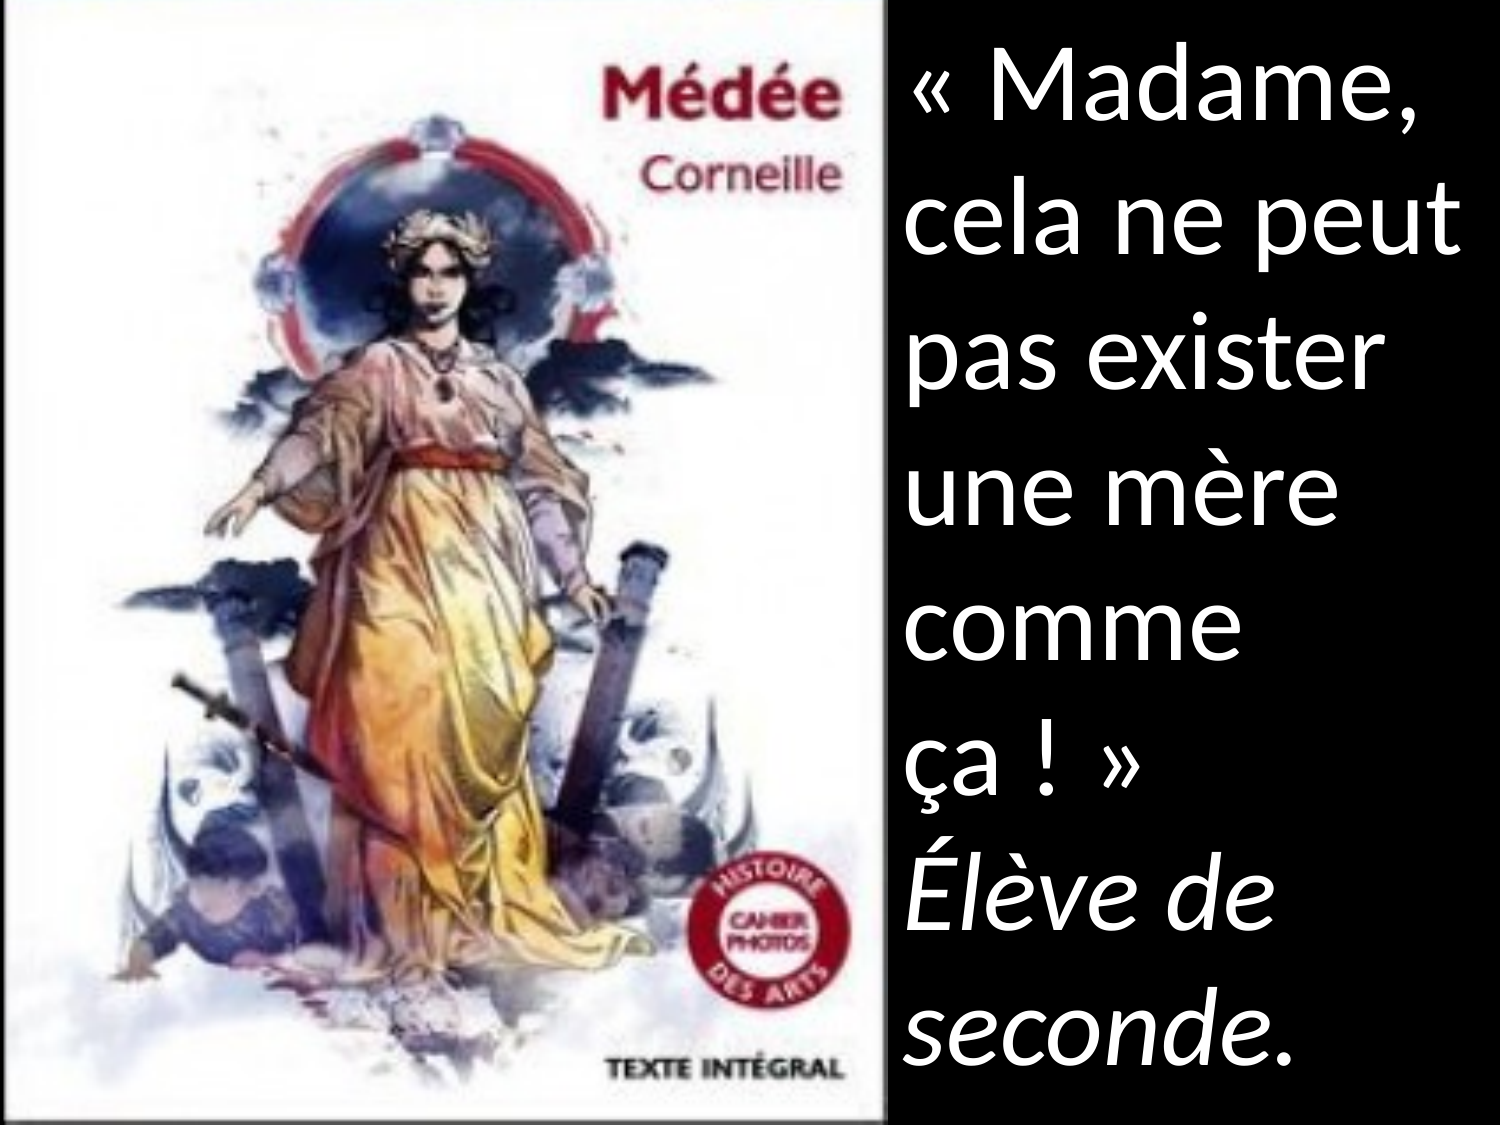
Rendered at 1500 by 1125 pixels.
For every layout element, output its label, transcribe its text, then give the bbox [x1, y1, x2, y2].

text_box « Madame, cela ne peut pas exister une mère comme ça ! » Élève de seconde. [888, 0, 1500, 1095]
picture [3, 0, 888, 1125]
